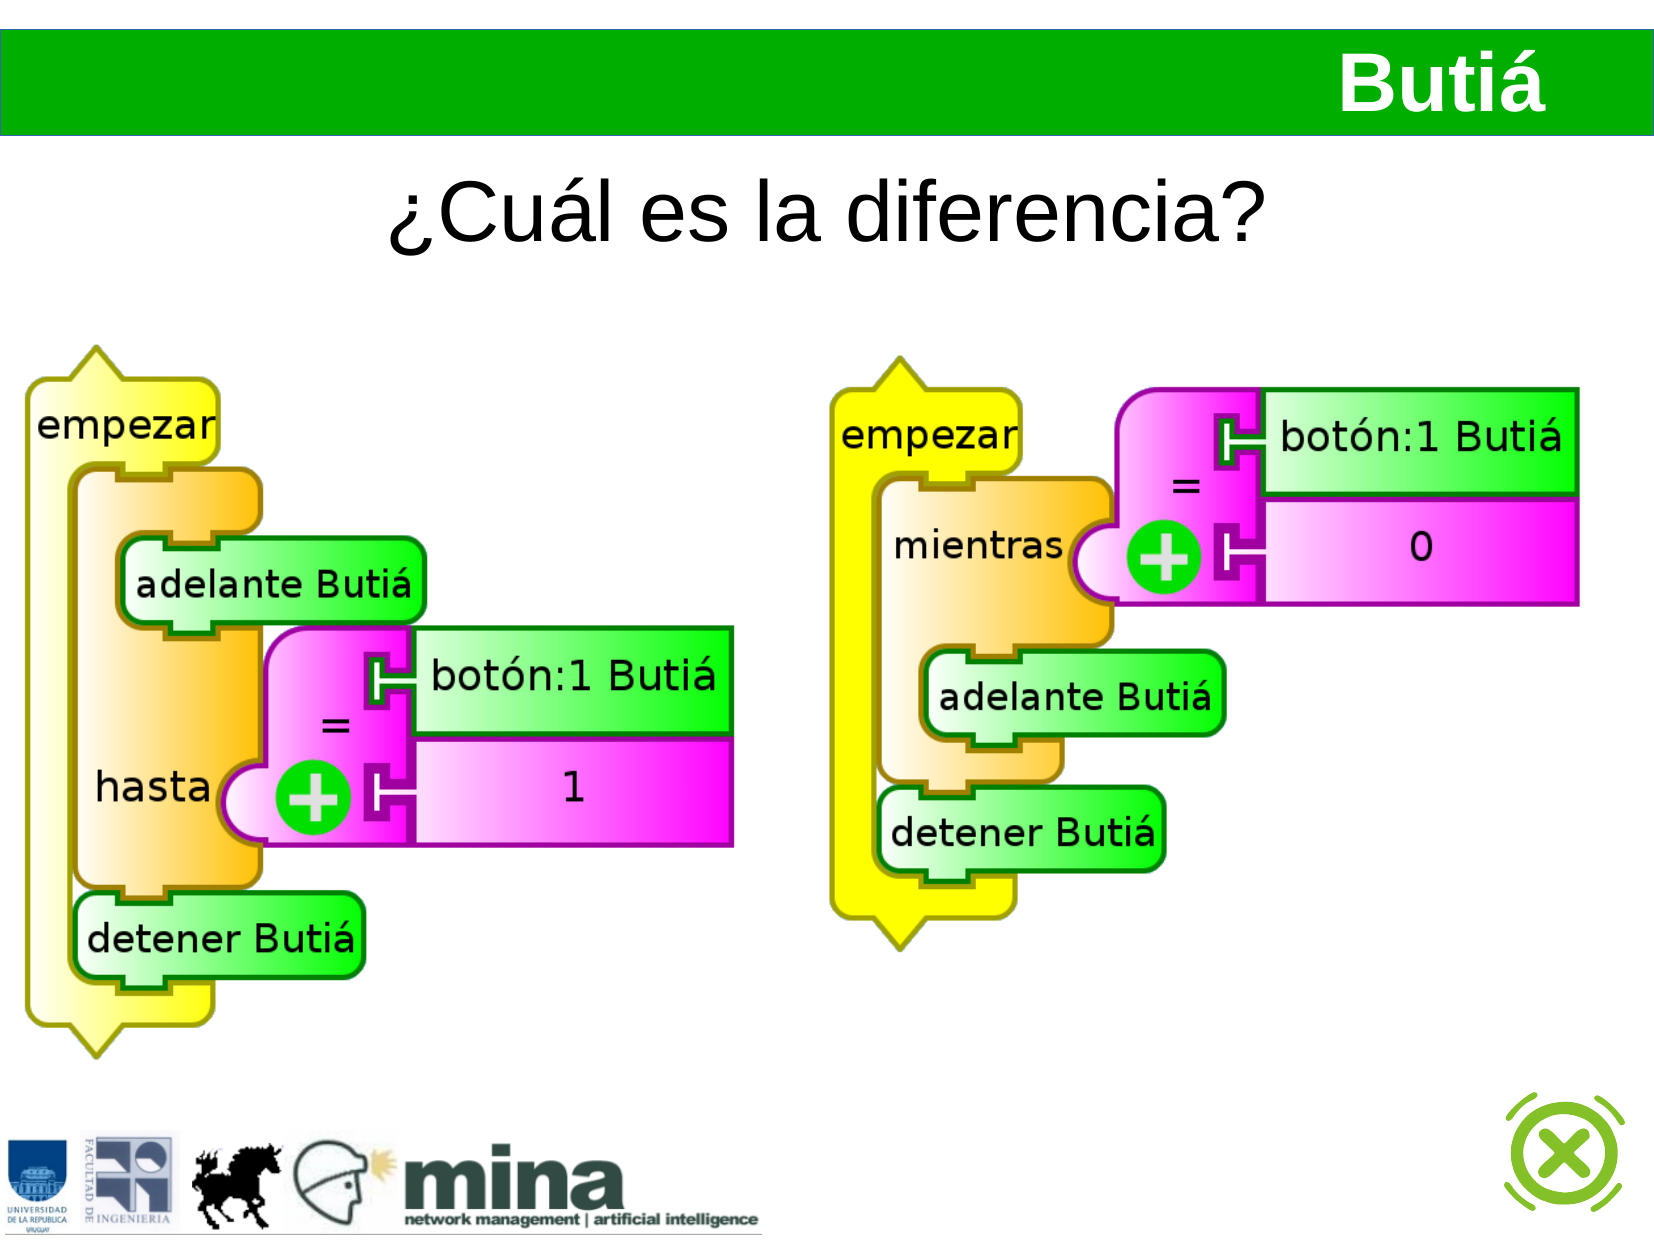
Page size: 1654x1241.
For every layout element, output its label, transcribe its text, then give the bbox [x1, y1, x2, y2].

picture [5, 1130, 762, 1235]
picture [810, 344, 1606, 961]
picture [1504, 1092, 1625, 1212]
picture [0, 329, 766, 1065]
title ¿Cuál es la diferencia? [82, 108, 1571, 316]
